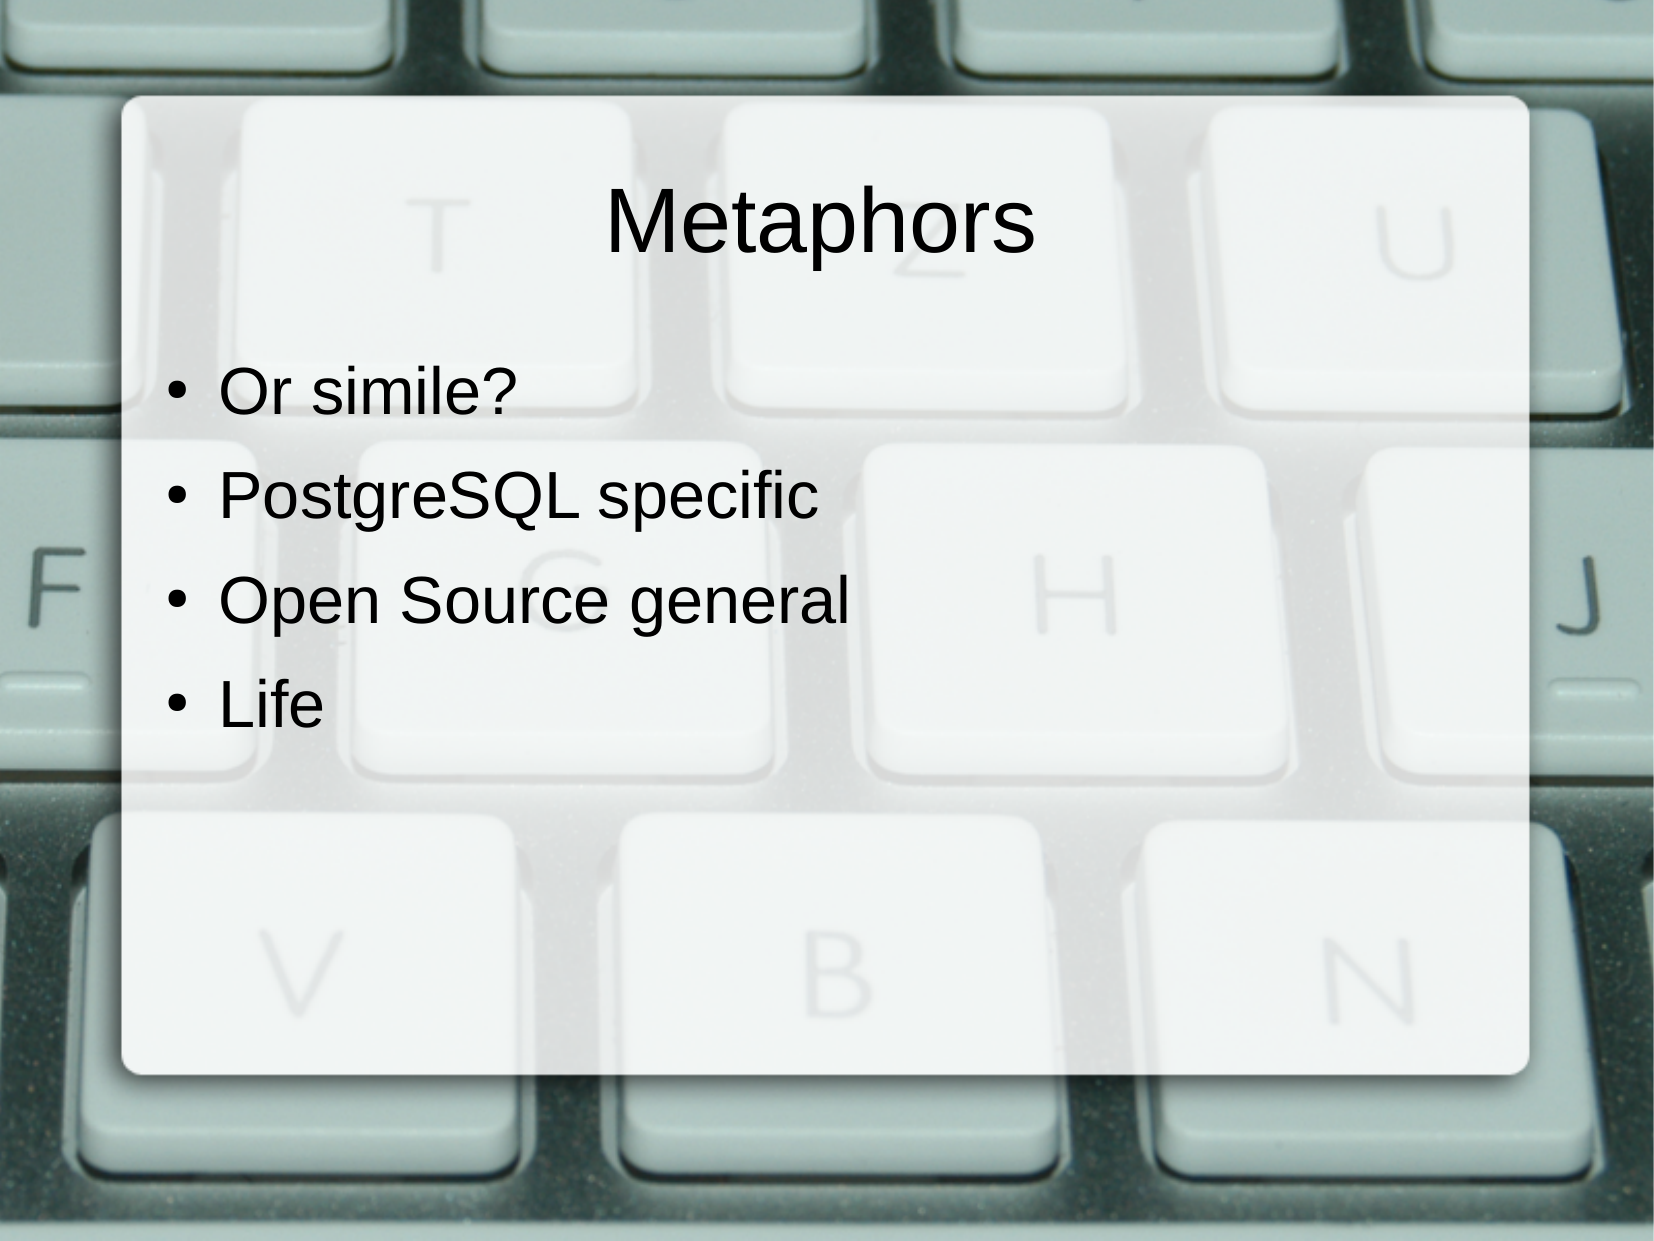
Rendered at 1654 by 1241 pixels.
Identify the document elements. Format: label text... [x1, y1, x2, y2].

title Metaphors [135, 125, 1506, 318]
picture [0, 0, 1654, 1241]
list Or simile? PostgreSQL specific Open Source general Life [147, 354, 1506, 1049]
